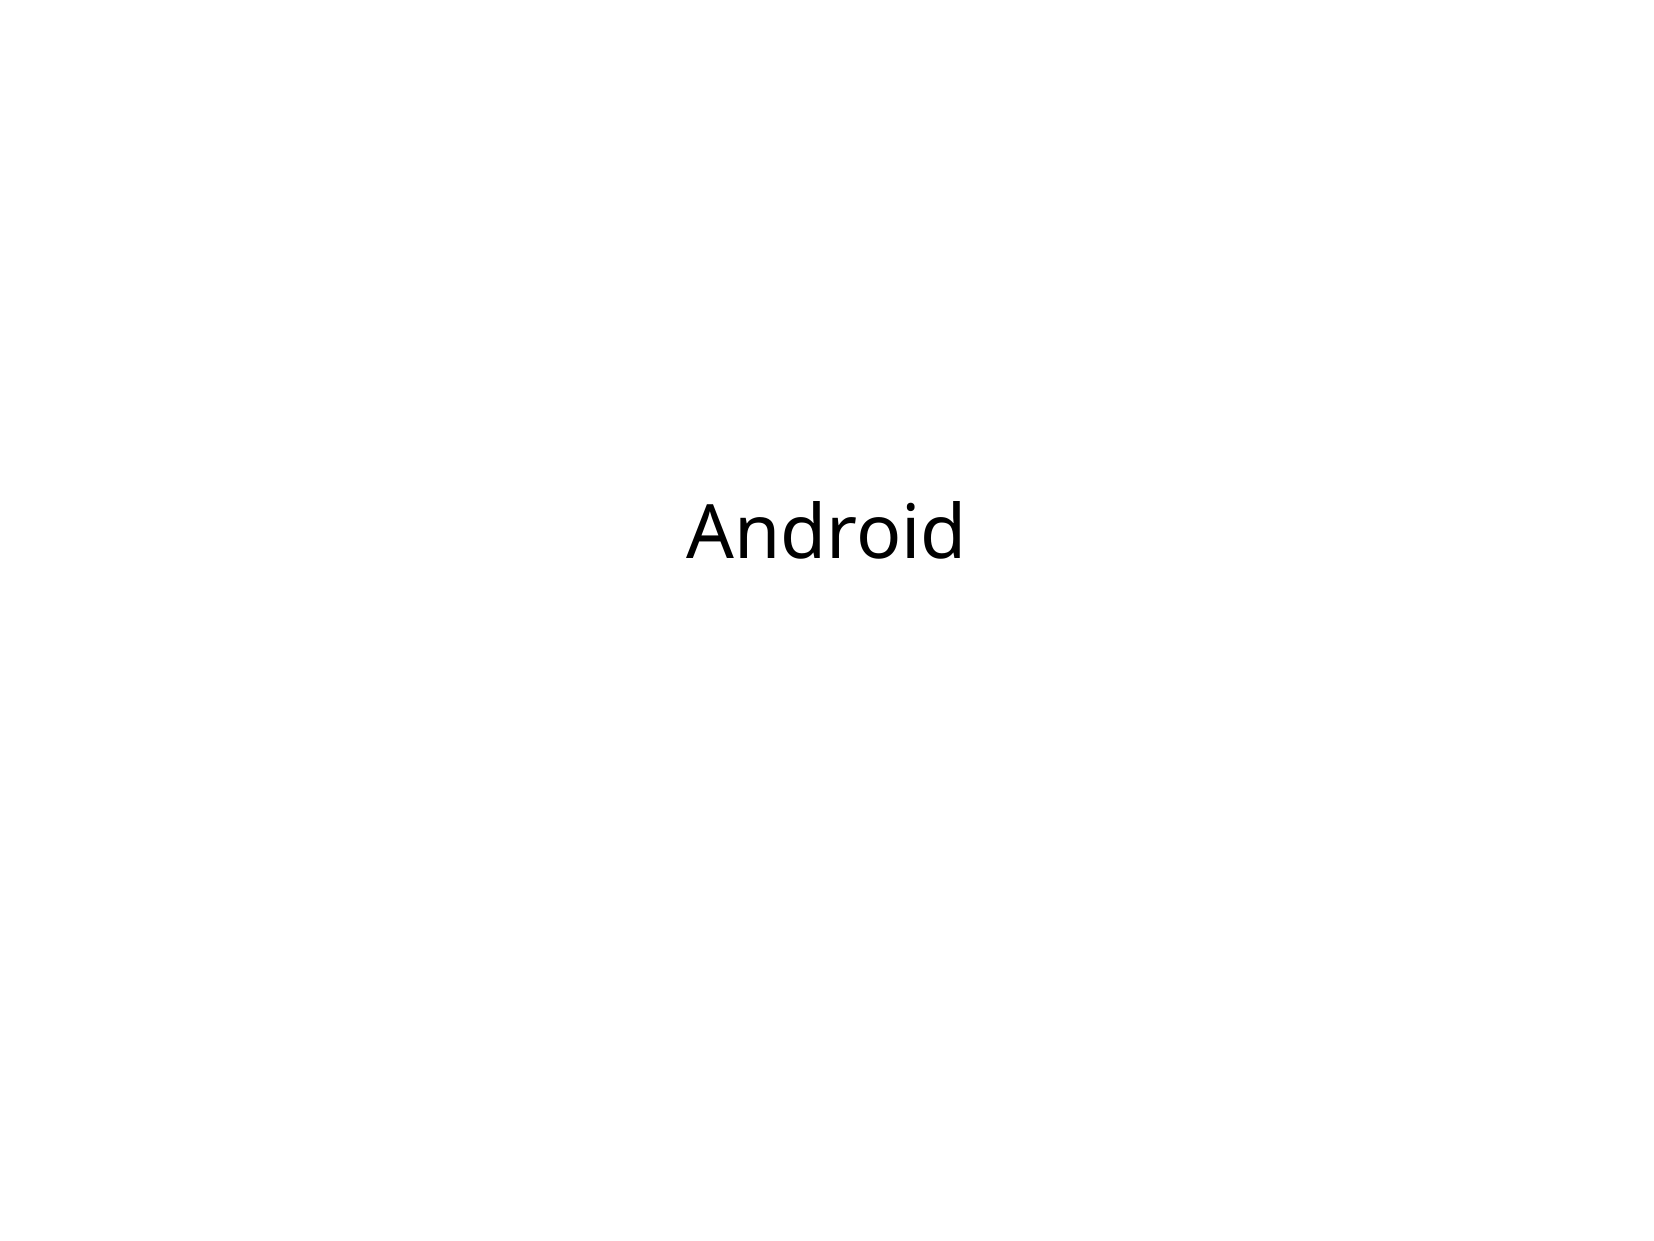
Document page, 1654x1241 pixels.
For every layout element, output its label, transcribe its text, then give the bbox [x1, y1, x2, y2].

subtitle Android [82, 49, 1571, 1010]
